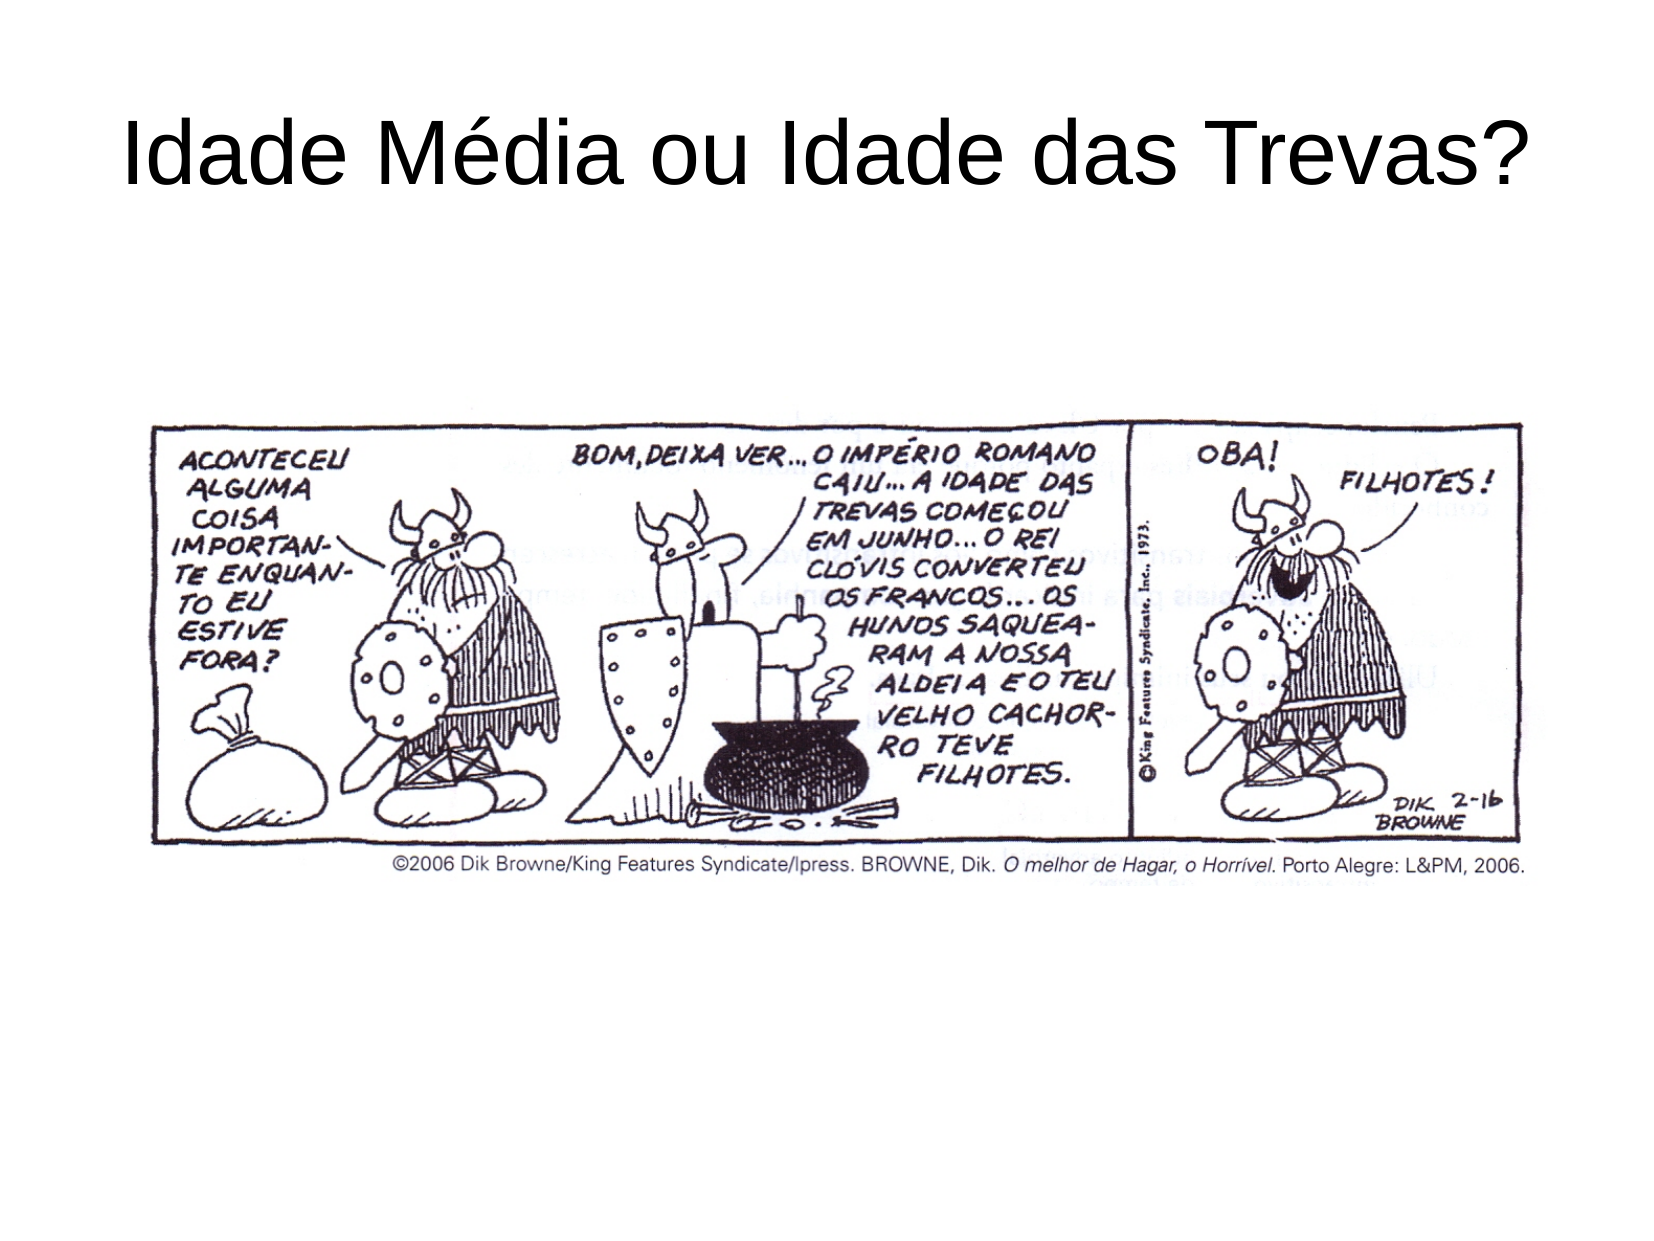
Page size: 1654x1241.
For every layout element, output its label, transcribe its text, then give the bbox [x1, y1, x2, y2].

picture [114, 396, 1548, 886]
title Idade Média ou Idade das Trevas? [82, 49, 1571, 257]
